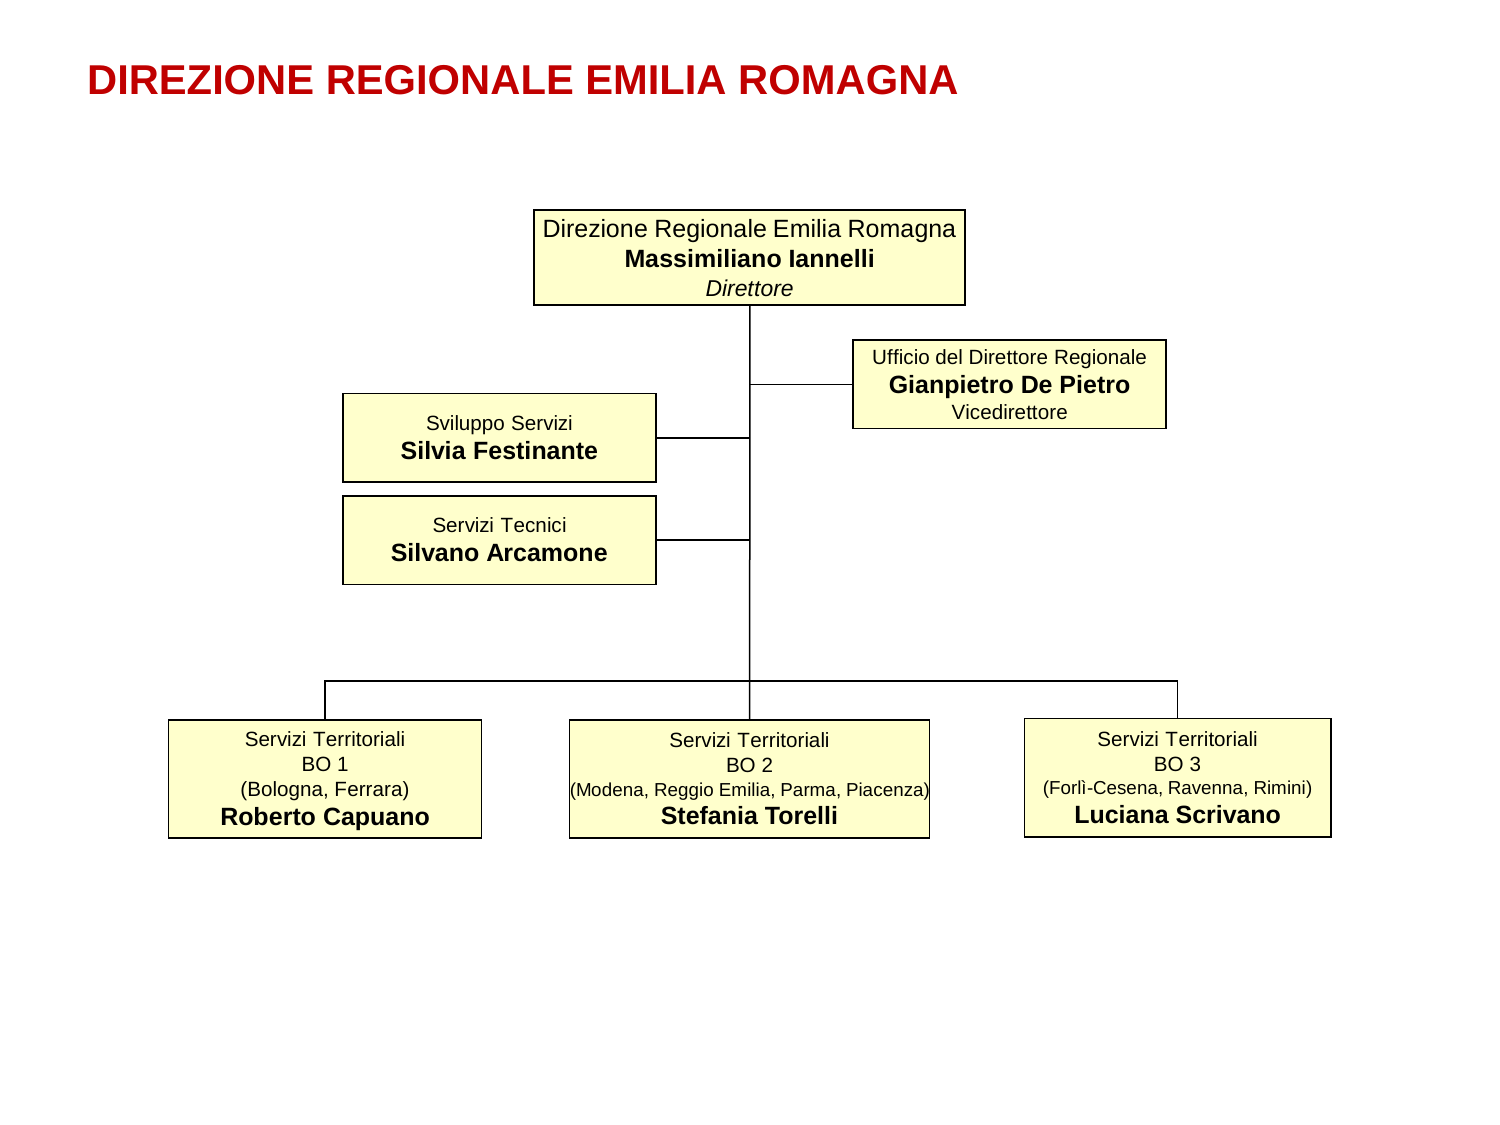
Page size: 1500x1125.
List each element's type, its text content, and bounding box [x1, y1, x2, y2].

picture [167, 205, 1332, 846]
text_box DIREZIONE REGIONALE EMILIA ROMAGNA [72, 45, 1424, 128]
